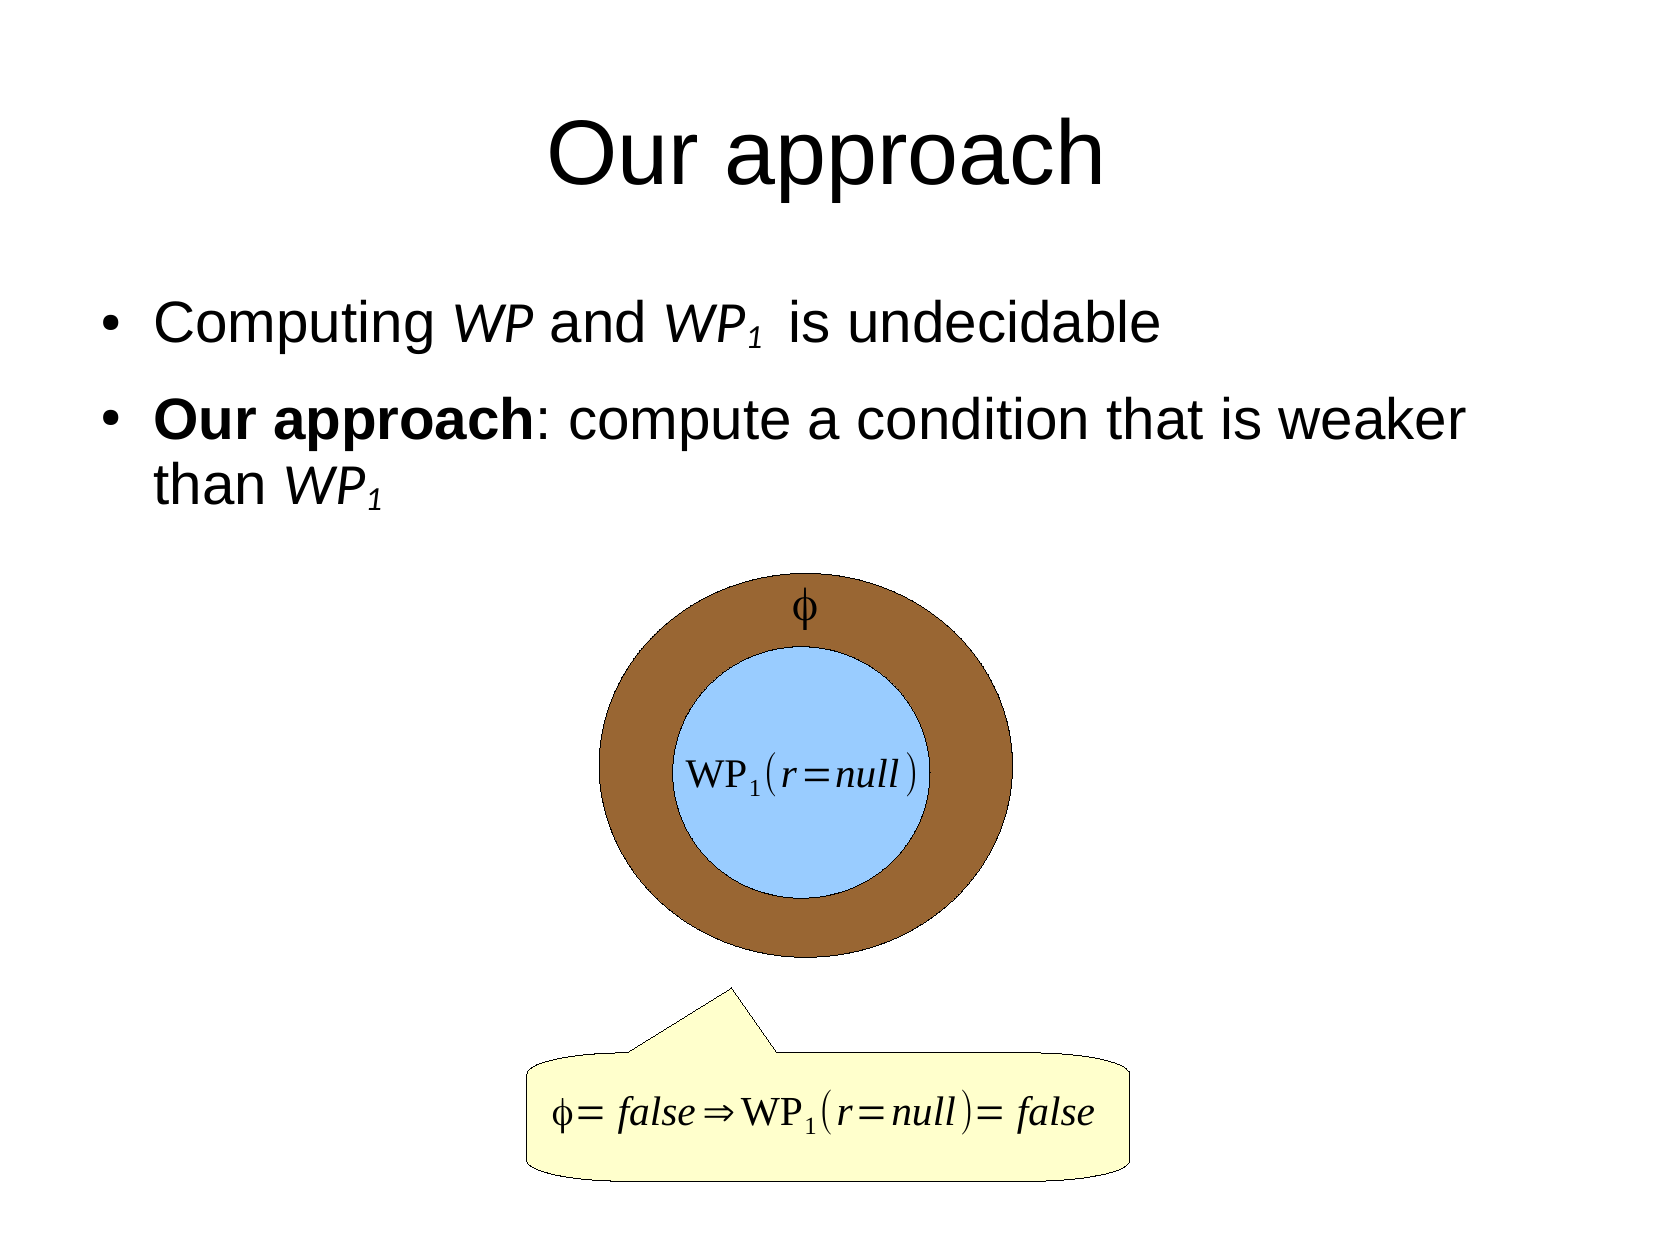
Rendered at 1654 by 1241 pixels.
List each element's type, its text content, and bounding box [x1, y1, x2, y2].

title Our approach [82, 49, 1571, 257]
chart [785, 575, 826, 633]
chart [678, 750, 924, 803]
list Computing WP and WP1 is undecidable Our approach: compute a condition that is weaker than WP1 [82, 290, 1571, 565]
text_box [526, 987, 1130, 1182]
text_box [599, 573, 1013, 958]
chart [544, 1087, 1102, 1141]
